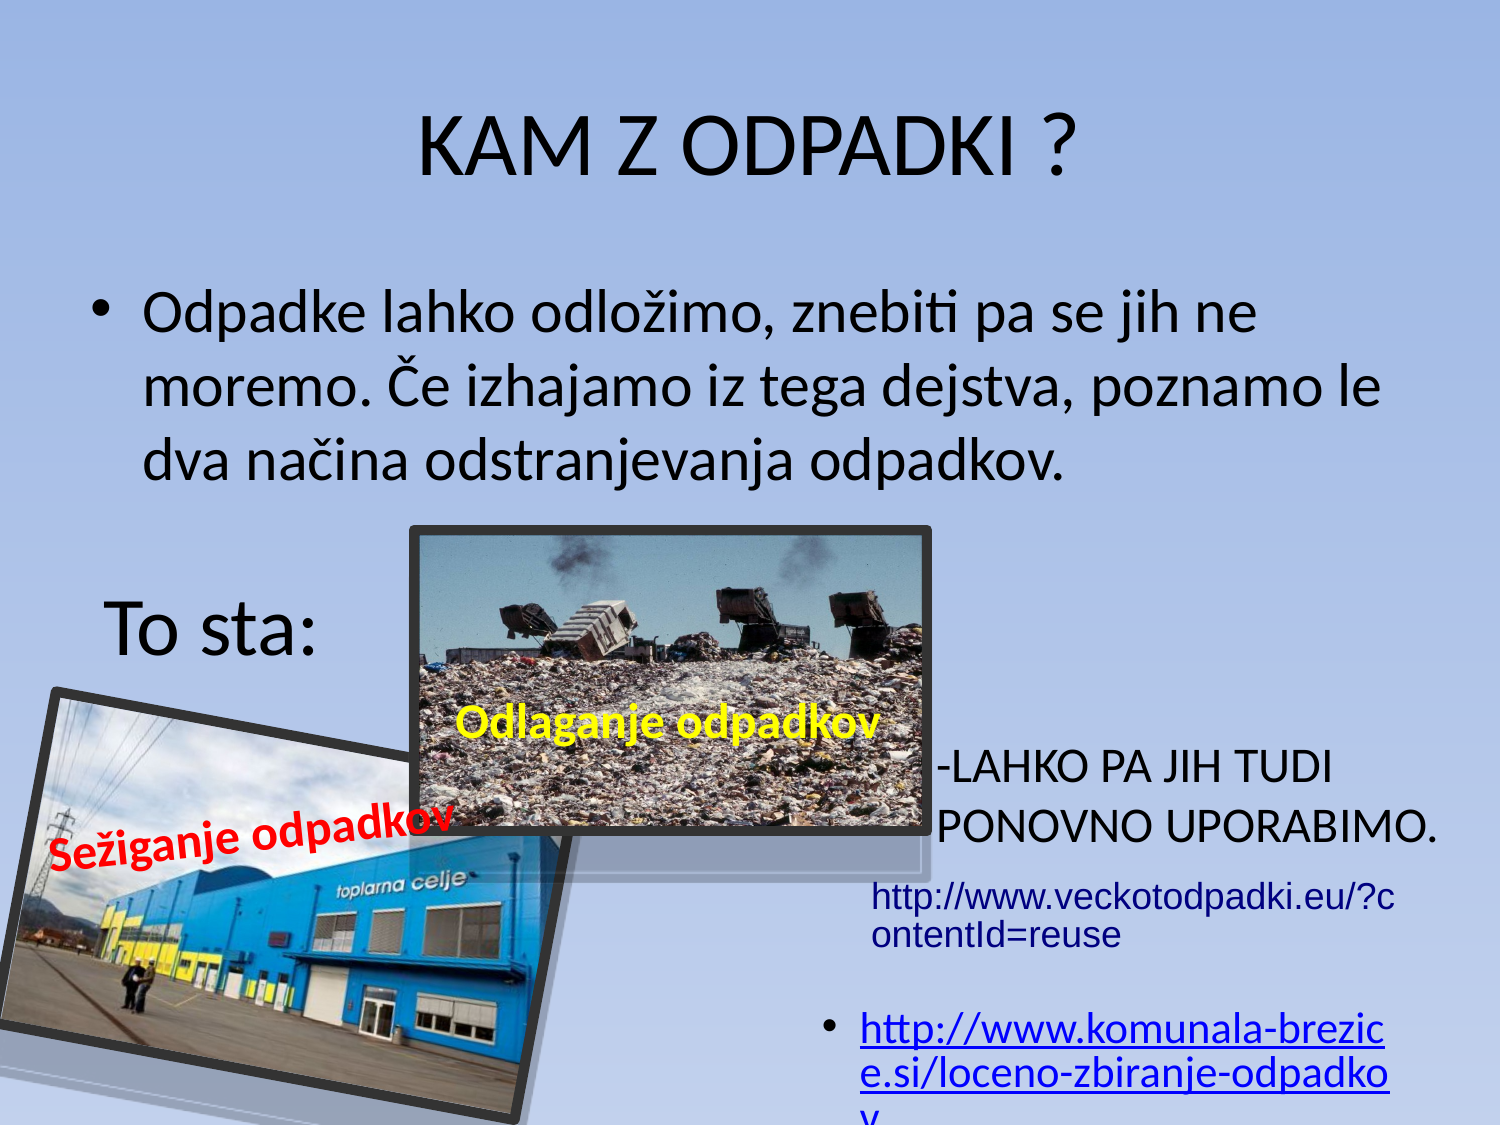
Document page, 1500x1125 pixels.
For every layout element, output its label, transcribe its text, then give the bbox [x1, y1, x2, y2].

text_box http://www.komunala-brezice.si/loceno-zbiranje-odpadkov [807, 991, 1410, 1114]
picture [38, 697, 409, 816]
text_box http://www.veckotodpadki.eu/?contentId=reuse [856, 865, 1412, 925]
text_box Odlaganje odpadkov [440, 680, 1033, 756]
list Odpadke lahko odložimo, znebiti pa se jih ne moremo. Če izhajamo iz tega dejstva, poznamo le dva načina odstranjevanja odpadkov. [75, 262, 1400, 504]
title KAM Z ODPADKI ? [75, 45, 1425, 233]
text_box -LAHKO PA JIH TUDI PONOVNO UPORABIMO. [921, 725, 1460, 861]
picture [419, 535, 922, 827]
text_box Sežiganje odpadkov [29, 759, 585, 892]
text_box To sta: [88, 564, 361, 680]
picture [0, 837, 562, 1114]
